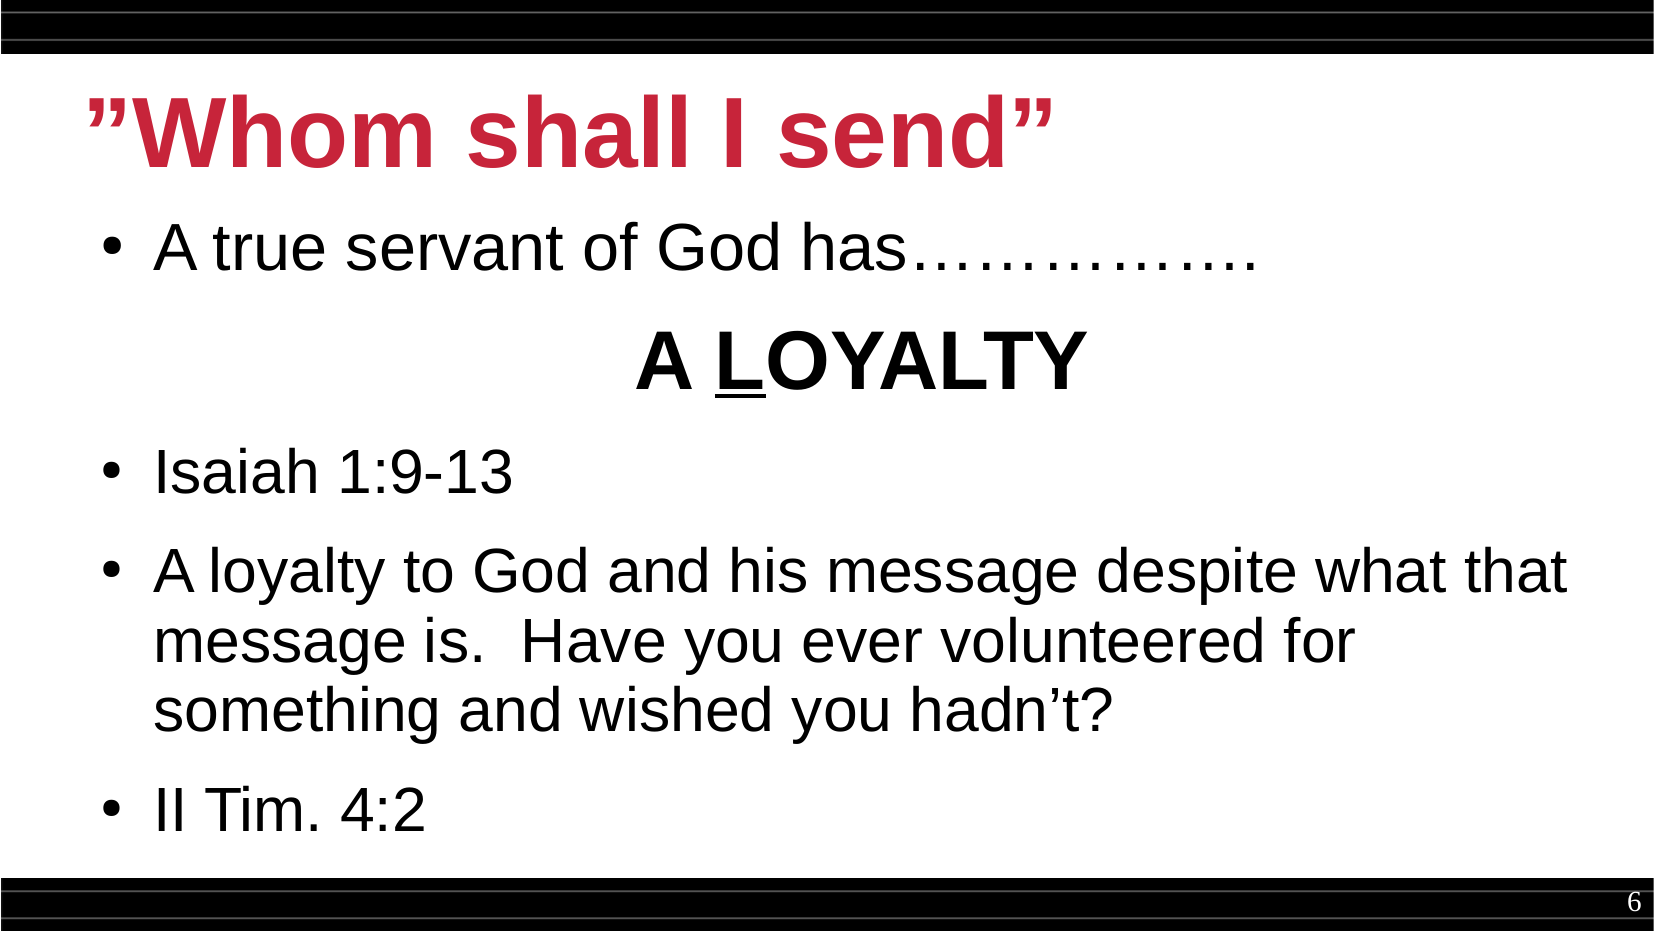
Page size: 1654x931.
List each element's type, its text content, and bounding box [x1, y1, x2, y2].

picture [1, 878, 1654, 931]
list A true servant of God has……………. A LOYALTY Isaiah 1:9-13 A loyalty to God and his message despite what that message is. Have you ever volunteered for something and wished you hadn’t? II Tim. 4:2 [82, 210, 1571, 851]
picture [1, 0, 1654, 54]
title ”Whom shall I send” [82, 54, 1571, 210]
